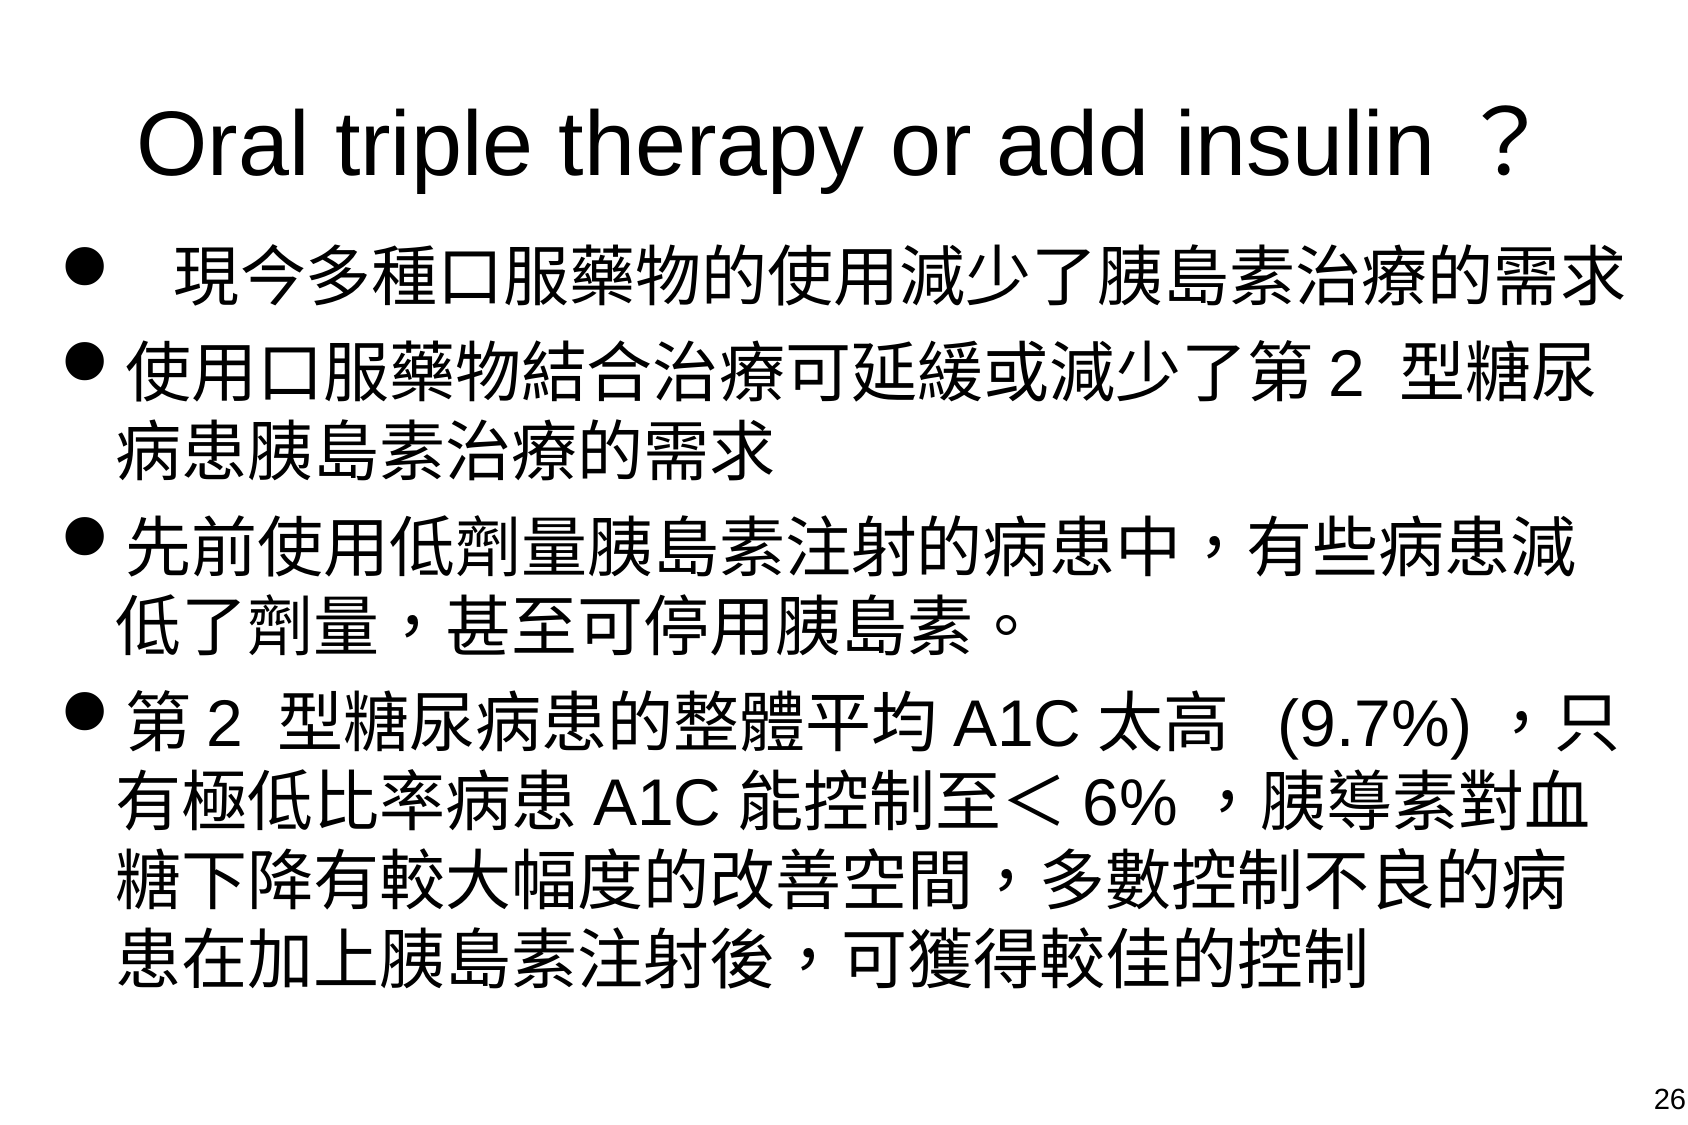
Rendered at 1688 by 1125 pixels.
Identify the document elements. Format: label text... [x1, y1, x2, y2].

list 現今多種口服藥物的使用減少了胰島素治療的需求 使用口服藥物結合治療可延緩或減少了第2 型糖尿病患胰島素治療的需求 先前使用低劑量胰島素注射的病患中，有些病患減低了劑量，甚至可停用胰島素。 第2 型糖尿病患的整體平均A1C太高 (9.7%)，只有極低比率病患A1C能控制至＜6%，胰導素對血糖下降有較大幅度的改善空間，多數控制不良的病患在加上胰島素注射後，可獲得較佳的控制 [52, 220, 1636, 1040]
title Oral triple therapy or add insulin？ [84, 45, 1604, 220]
